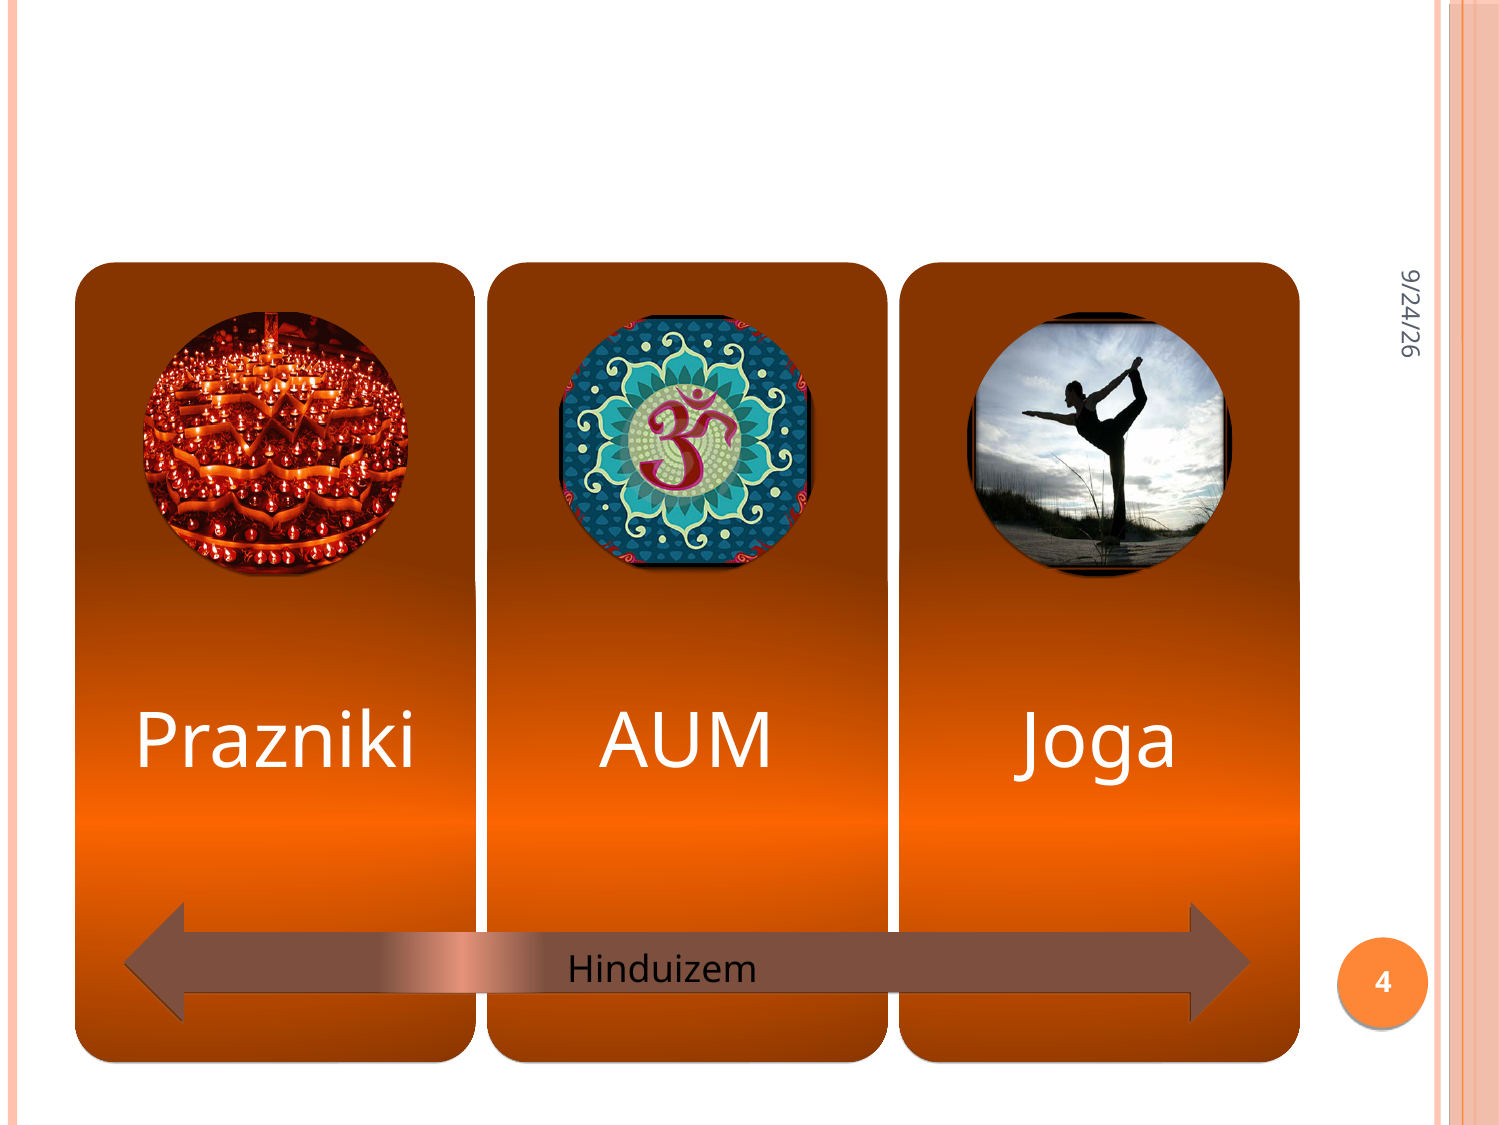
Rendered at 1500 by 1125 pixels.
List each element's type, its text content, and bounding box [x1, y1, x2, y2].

text_box [123, 902, 1251, 1023]
text_box [142, 310, 409, 577]
text_box [966, 310, 1233, 577]
text_box AUM [487, 262, 888, 932]
text_box Prazniki [75, 262, 476, 1062]
slide_number <number> [1333, 940, 1434, 1026]
text_box Joga [899, 262, 1300, 1062]
text_box Hinduizem [262, 937, 1063, 998]
slide_number 6/3/19 [1378, 43, 1442, 374]
text_box [554, 310, 821, 577]
text_box AUM [487, 998, 888, 1062]
